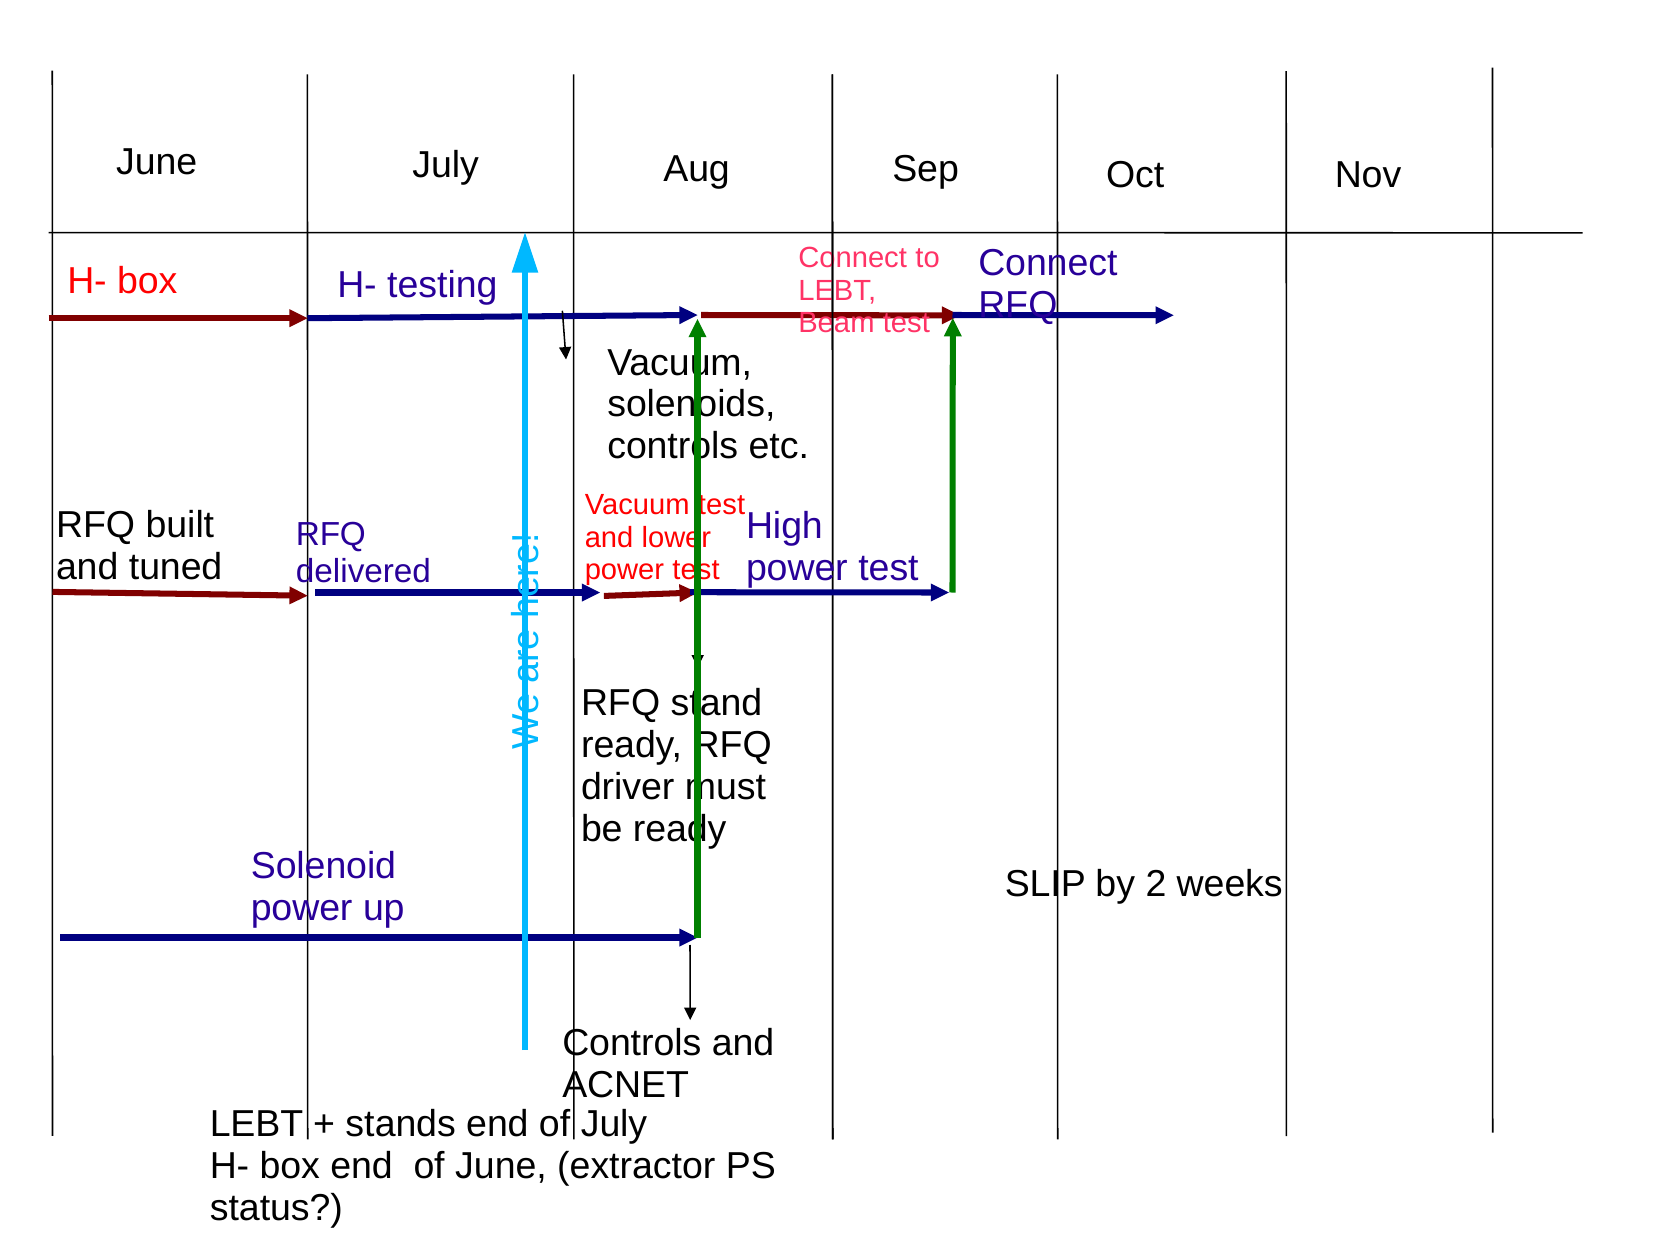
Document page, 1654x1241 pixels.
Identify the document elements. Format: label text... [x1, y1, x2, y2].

text_box July [397, 134, 544, 192]
text_box H- box [52, 250, 207, 308]
text_box Vacuum, solenoids, controls etc. [701, 331, 874, 473]
text_box Controls and ACNET [547, 1012, 799, 1095]
text_box June [101, 130, 229, 188]
text_box Solenoid power up [236, 835, 443, 935]
text_box SLIP by 2 weeks [990, 855, 1396, 912]
text_box LEBT + stands end of July H- box end of June, (extractor PS status?) [195, 1095, 826, 1236]
text_box H- testing [322, 253, 518, 311]
text_box Connect to LEBT, Beam test [783, 232, 831, 331]
text_box Aug [648, 137, 762, 195]
text_box Nov [1320, 146, 1474, 204]
text_box RFQ stand ready, RFQ driver must be ready [701, 672, 826, 856]
text_box RFQ built and tuned [41, 493, 274, 551]
text_box Vacuum test and lower power test [569, 479, 694, 593]
text_box Vacuum test and lower power test [701, 479, 803, 589]
text_box Connect RFQ [963, 232, 1156, 332]
text_box RFQ stand ready, RFQ driver must be ready [566, 672, 694, 856]
text_box Oct [1091, 146, 1253, 204]
text_box Connect to LEBT, Beam test [834, 232, 963, 346]
text_box RFQ delivered [281, 505, 496, 605]
text_box Vacuum, solenoids, controls etc. [592, 331, 694, 473]
text_box Sep [877, 137, 1002, 195]
text_box High power test [731, 494, 938, 594]
